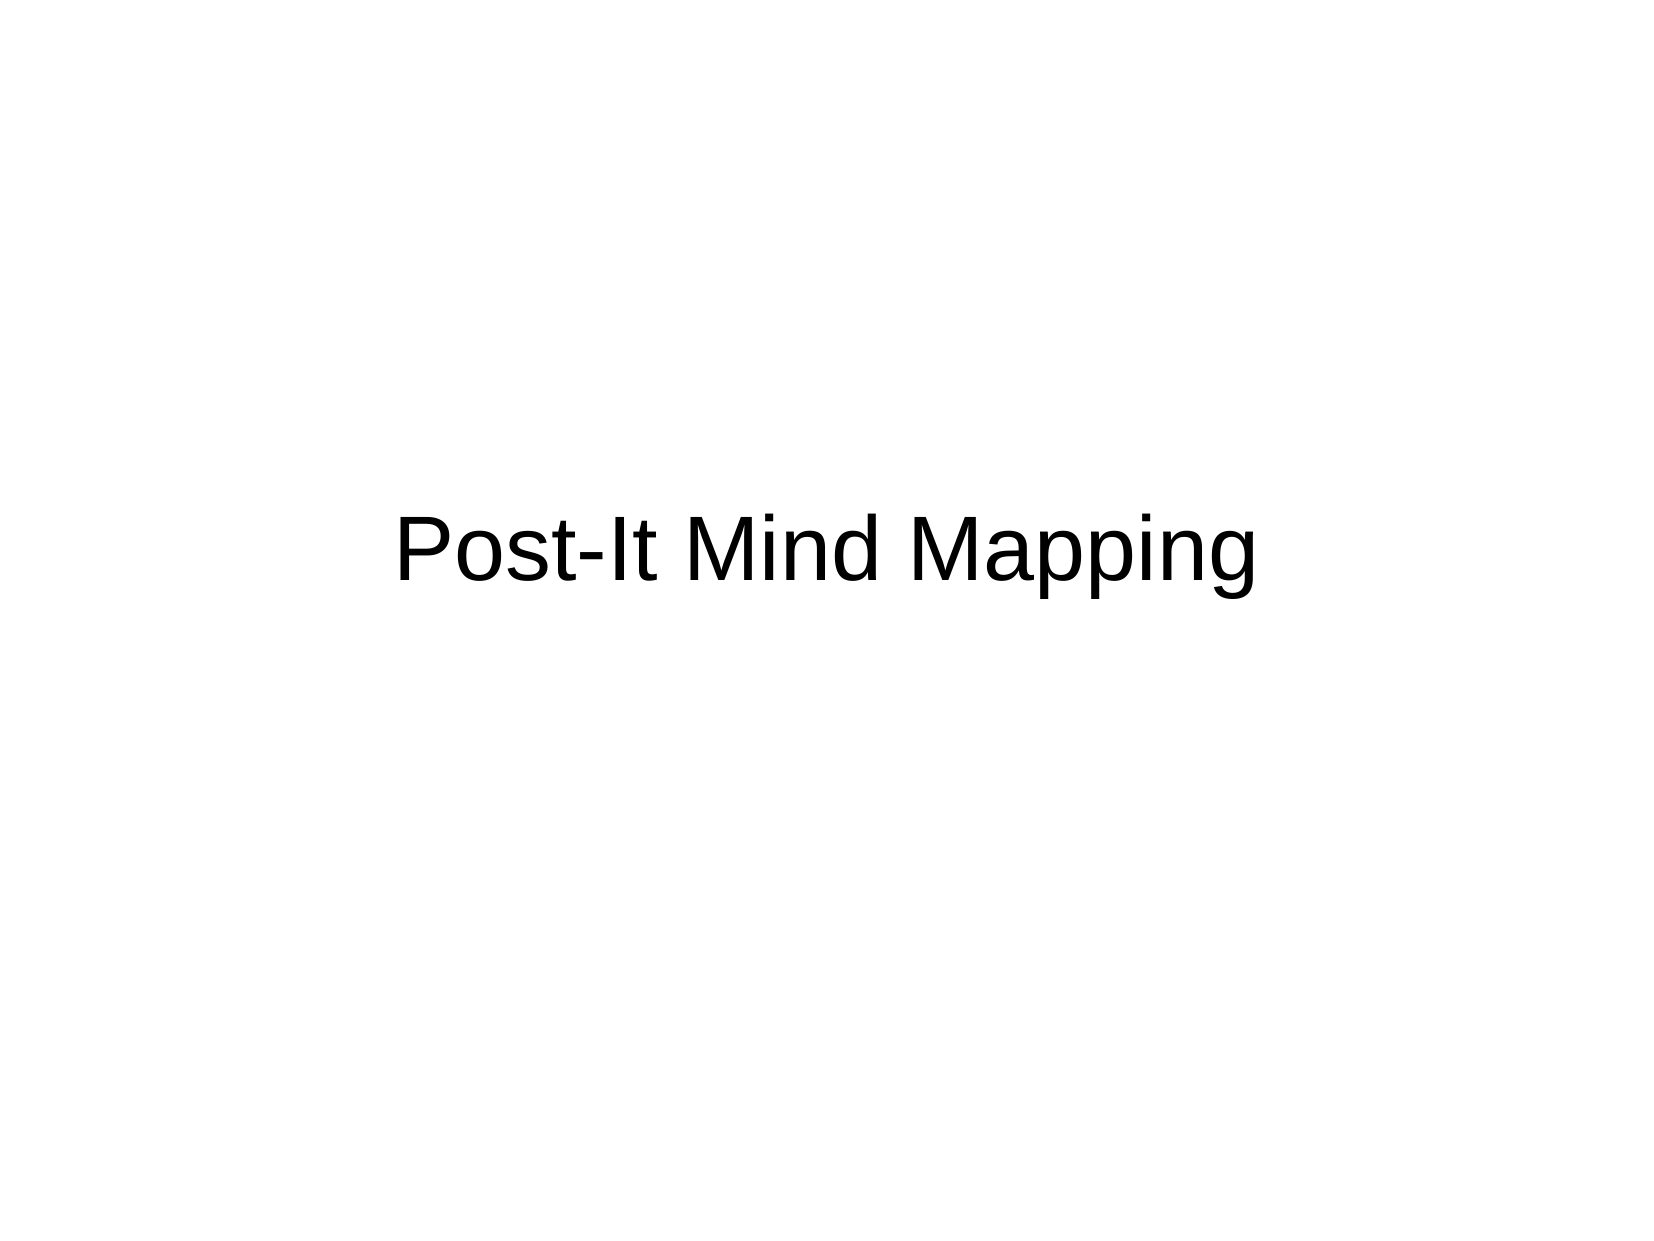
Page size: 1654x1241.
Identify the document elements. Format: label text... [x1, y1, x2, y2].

title Post-It Mind Mapping [82, 445, 1571, 653]
